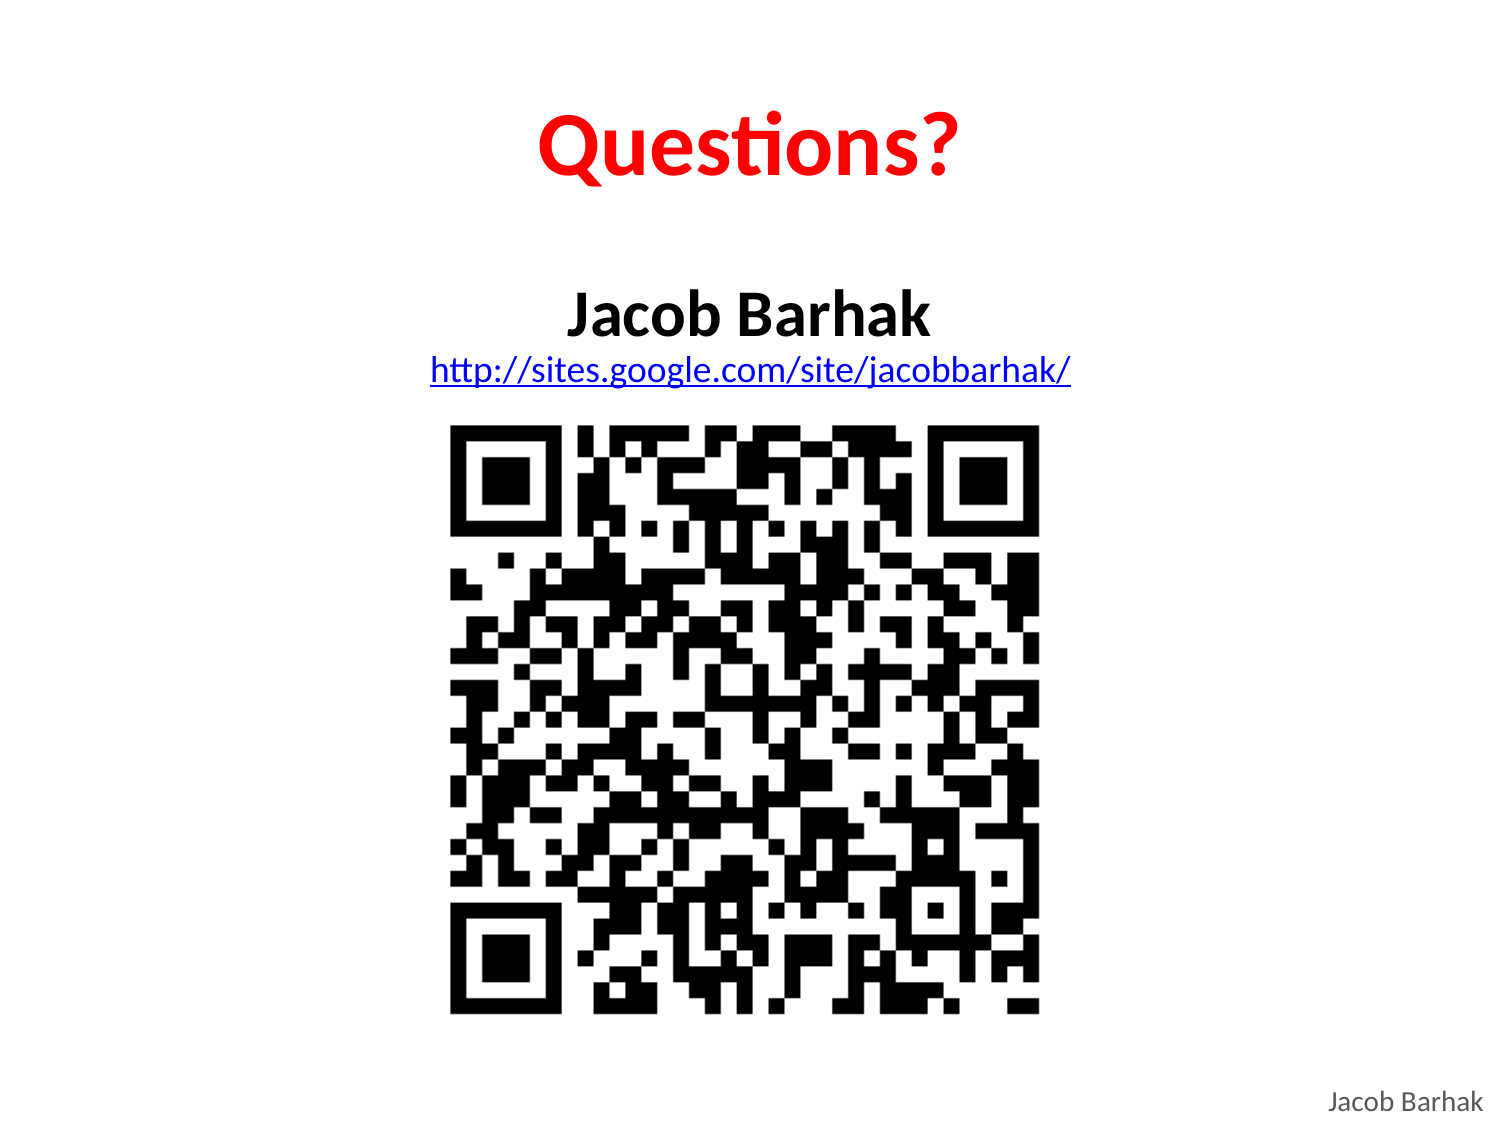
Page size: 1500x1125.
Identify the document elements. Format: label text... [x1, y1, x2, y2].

text_box http://sites.google.com/site/jacobbarhak/ [415, 337, 1103, 398]
picture [387, 362, 1103, 1078]
text_box Questions? [75, 45, 1425, 233]
text_box Jacob Barhak [75, 262, 1425, 1005]
